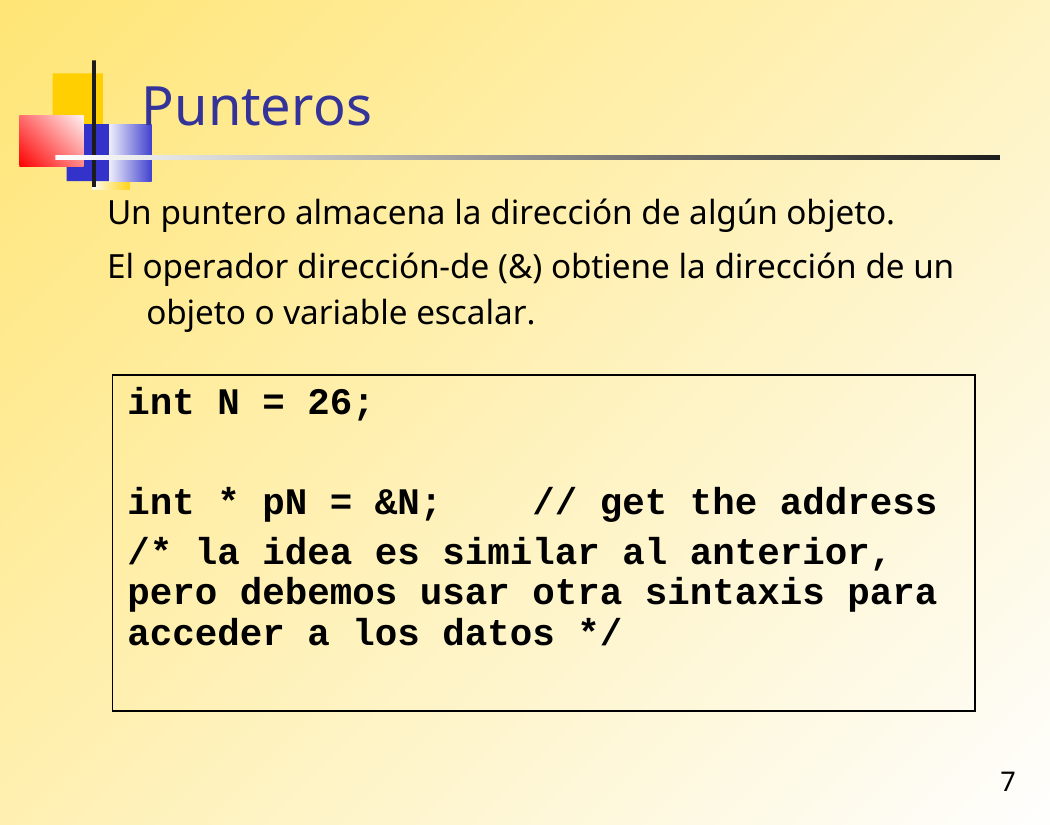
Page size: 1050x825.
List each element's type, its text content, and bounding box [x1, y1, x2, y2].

list Un puntero almacena la dirección de algún objeto. El operador dirección-de (&) obtiene la dirección de un objeto o variable escalar. [96, 183, 1024, 743]
title Punteros [131, 27, 1026, 148]
